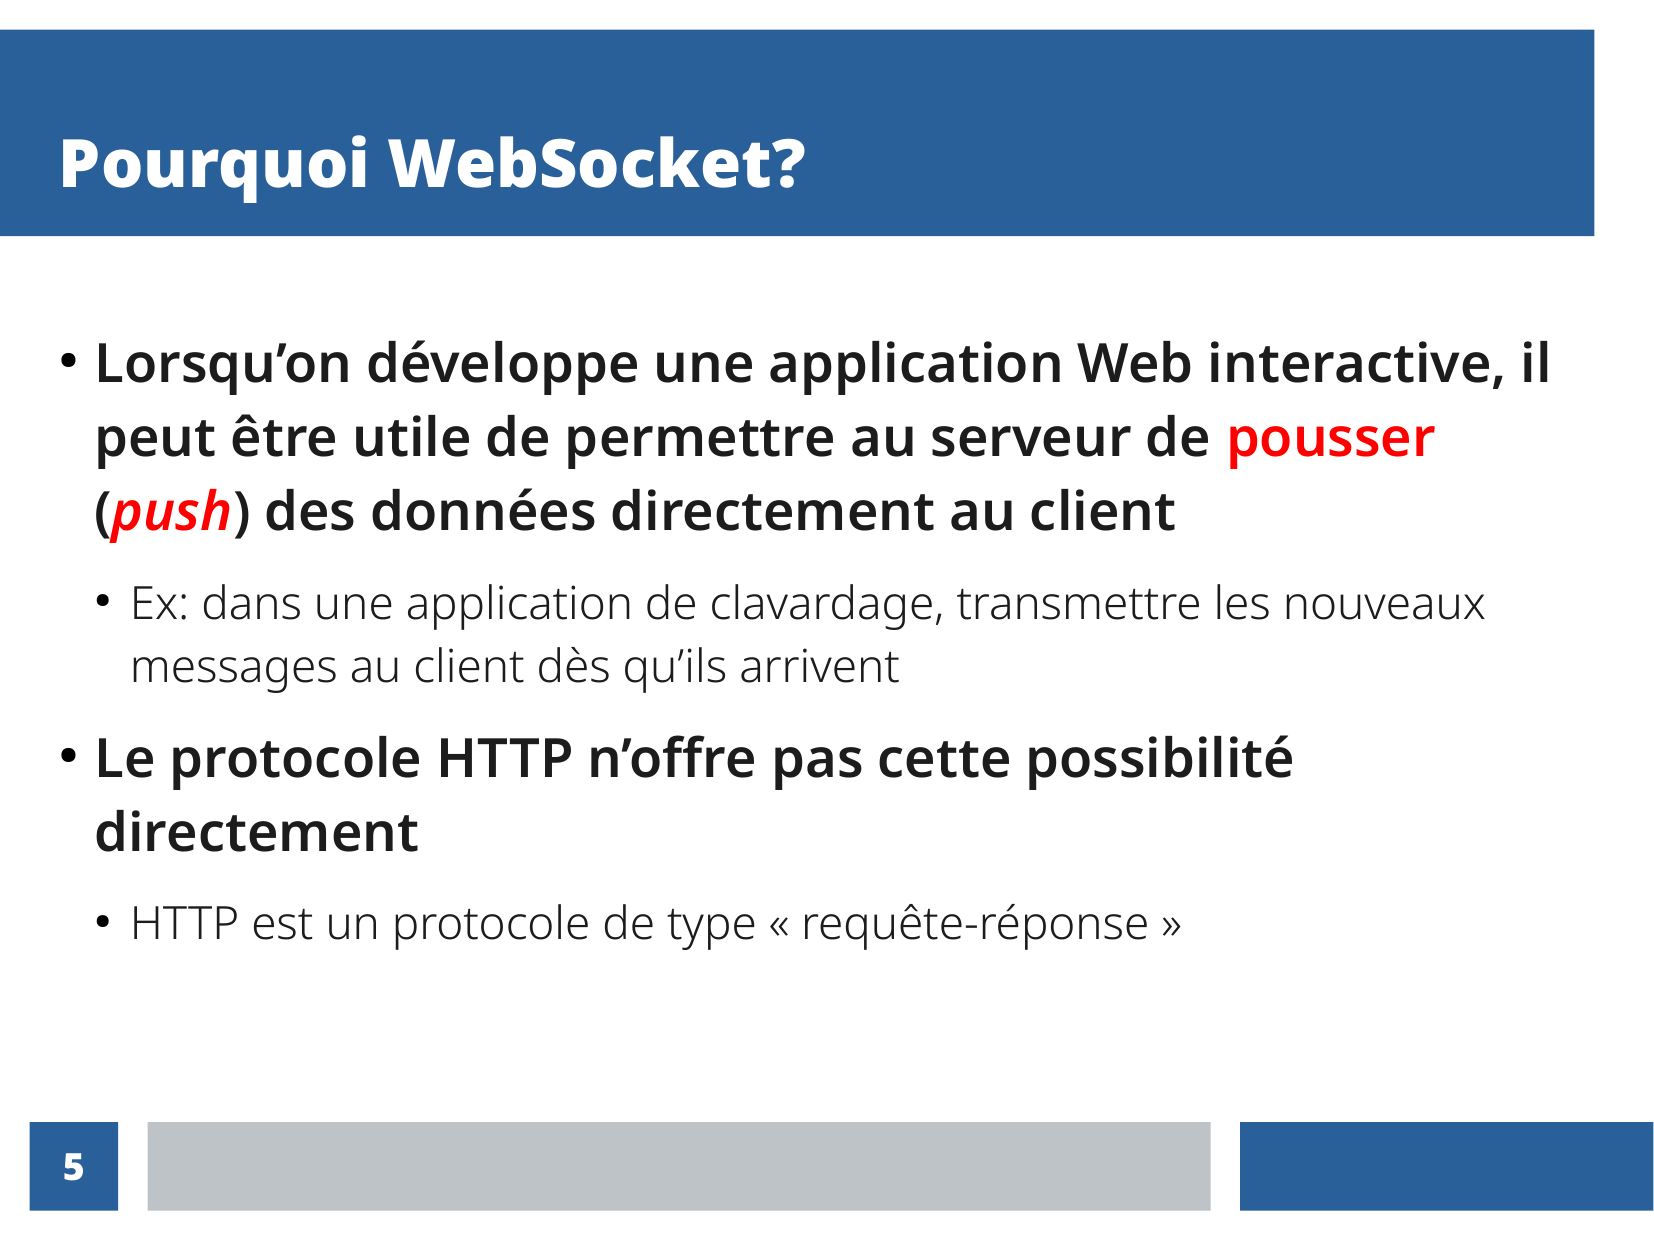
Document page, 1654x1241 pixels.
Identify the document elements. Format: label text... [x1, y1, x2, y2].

title Pourquoi WebSocket? [59, 59, 1595, 207]
list Lorsqu’on développe une application Web interactive, il peut être utile de permettre au serveur de pousser (push) des données directement au client Ex: dans une application de clavardage, transmettre les nouveaux messages au client dès qu’ils arrivent Le protocole HTTP n’offre pas cette possibilité directement HTTP est un protocole de type « requête-réponse » [59, 324, 1565, 1093]
